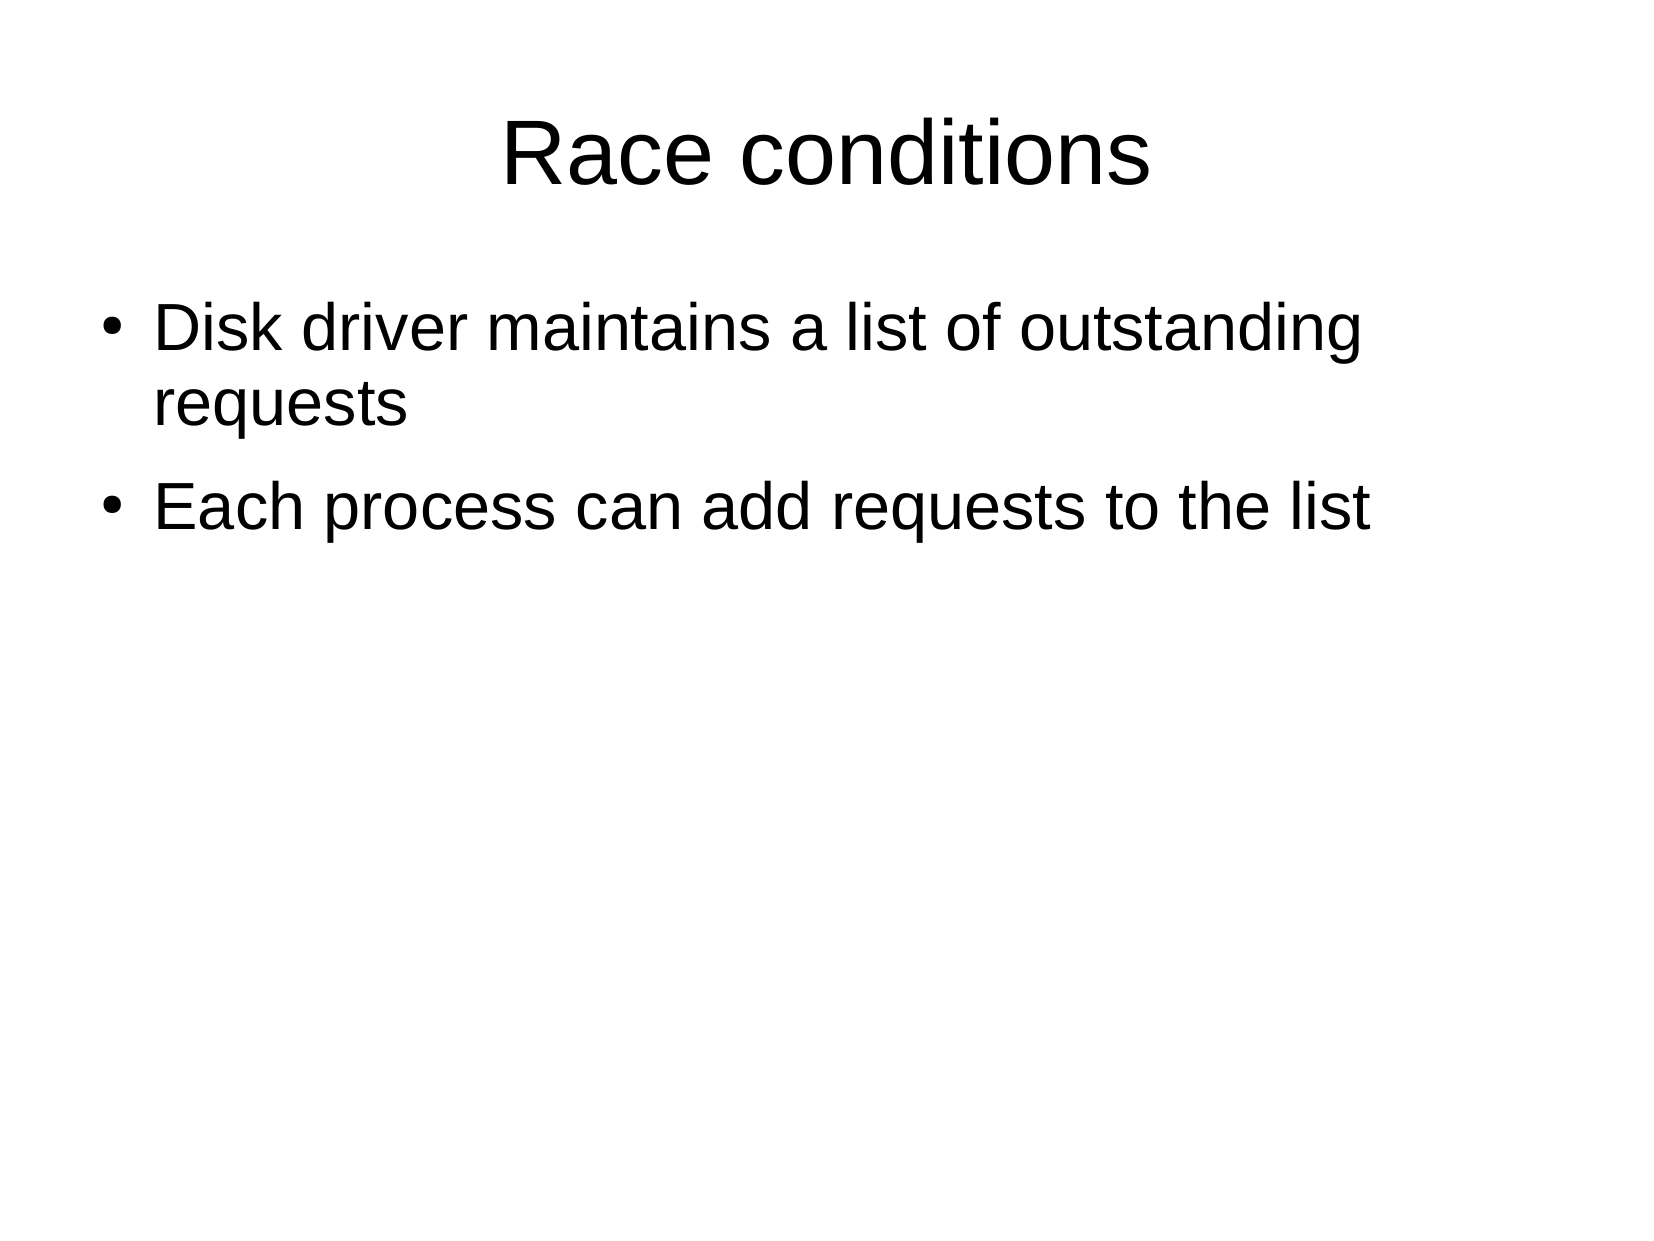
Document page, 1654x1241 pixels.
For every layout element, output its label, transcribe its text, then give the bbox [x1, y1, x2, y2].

title Race conditions [82, 49, 1571, 257]
list Disk driver maintains a list of outstanding requests Each process can add requests to the list [82, 290, 1571, 1010]
